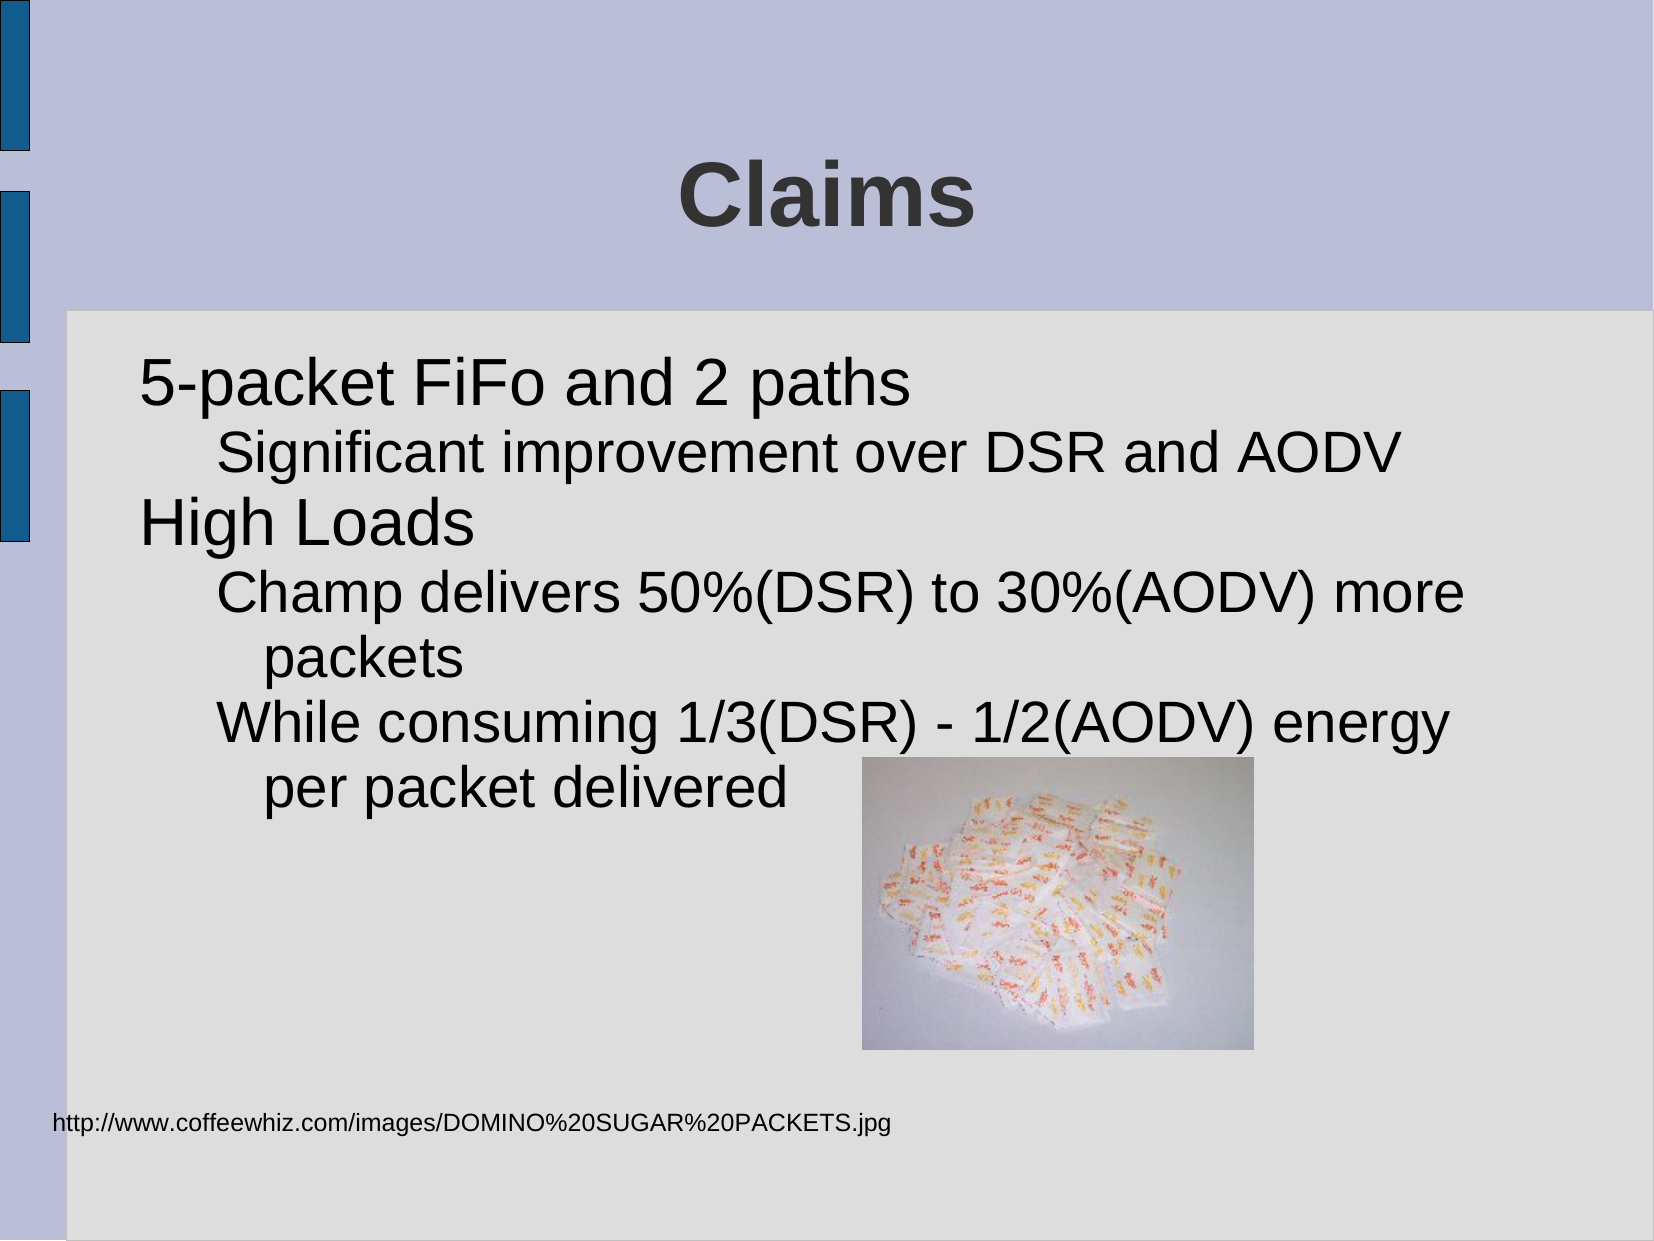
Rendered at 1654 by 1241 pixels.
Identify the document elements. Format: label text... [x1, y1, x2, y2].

title Claims [121, 91, 1534, 299]
text_box http://www.coffeewhiz.com/images/DOMINO%20SUGAR%20PACKETS.jpg [37, 1101, 1501, 1144]
list 5-packet FiFo and 2 paths Significant improvement over DSR and AODV High Loads Champ delivers 50%(DSR) to 30%(AODV) more packets While consuming 1/3(DSR) - 1/2(AODV) energy per packet delivered [121, 344, 1534, 1127]
picture [862, 757, 1254, 1051]
